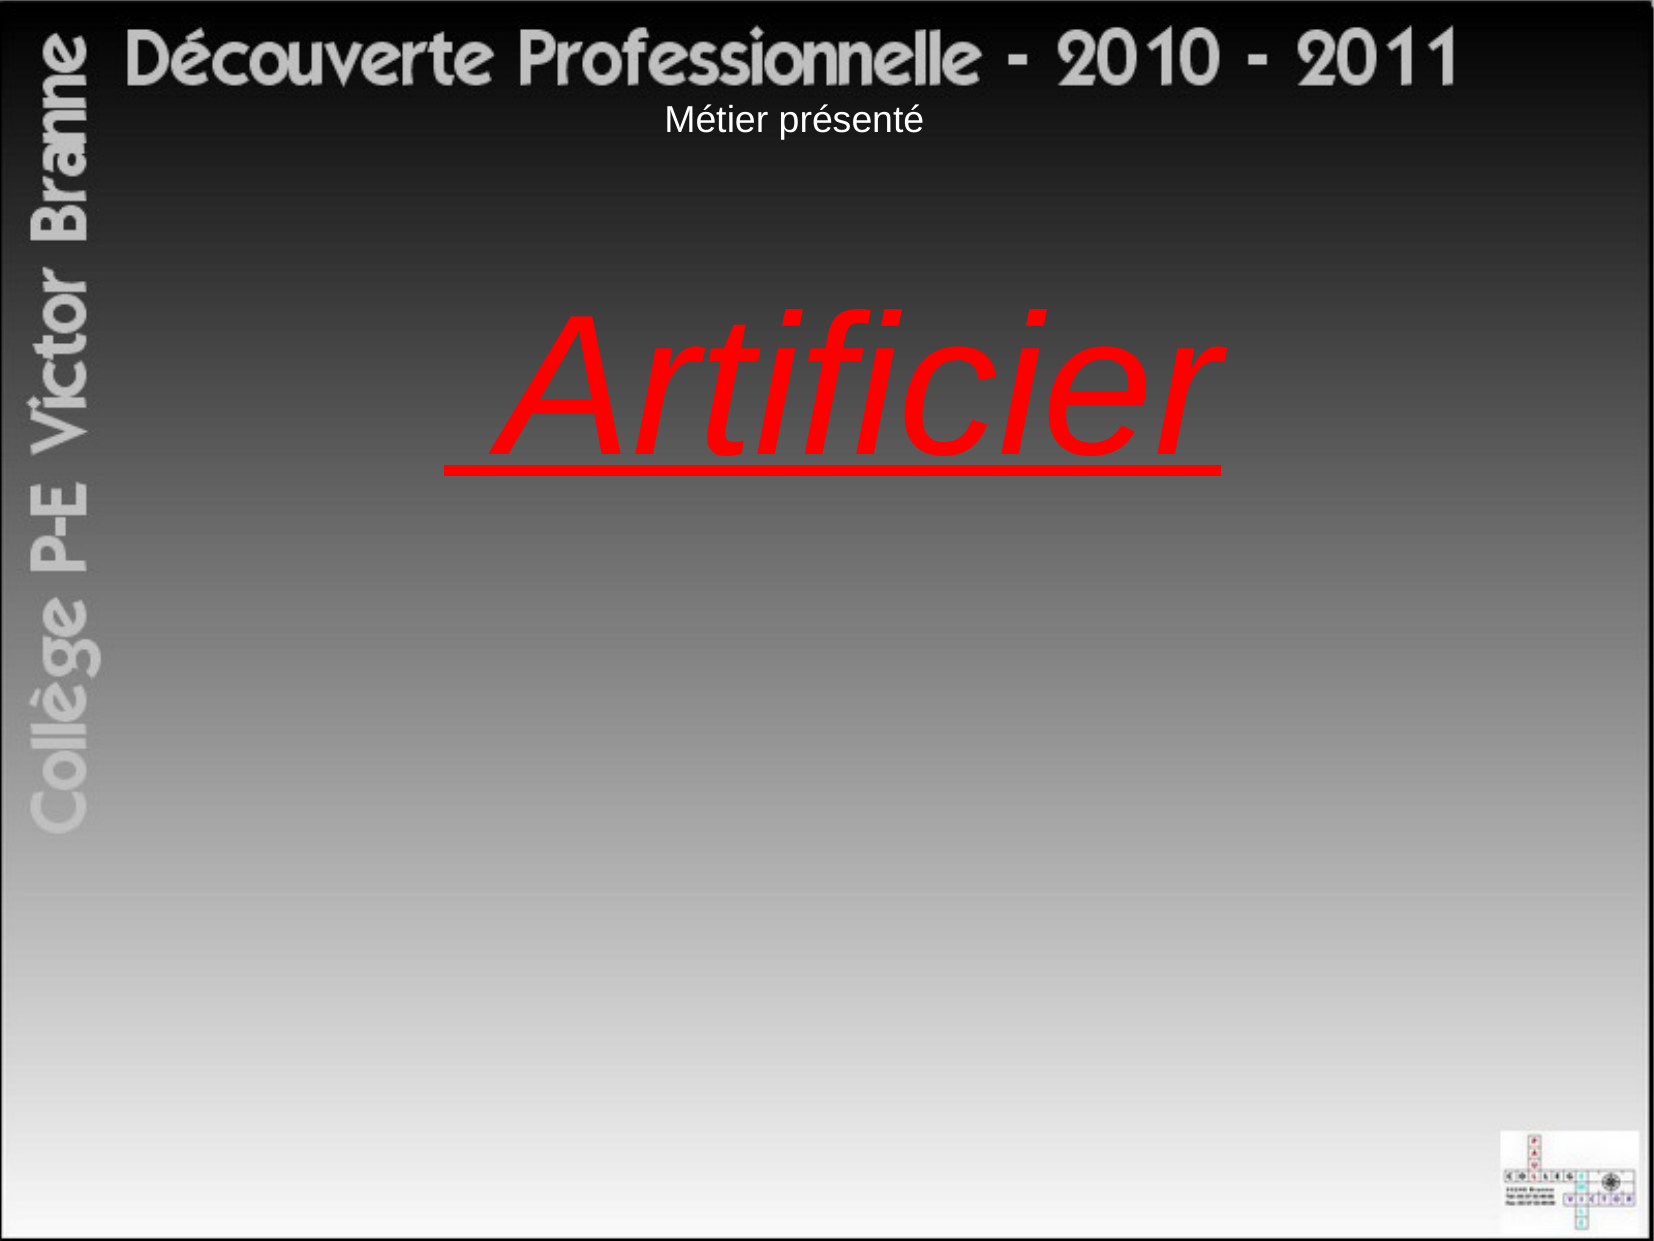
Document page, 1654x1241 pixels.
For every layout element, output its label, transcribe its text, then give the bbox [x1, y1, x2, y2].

text_box Artificier [206, 265, 1565, 505]
text_box Métier présenté [649, 90, 1093, 148]
picture [0, 0, 1654, 1241]
